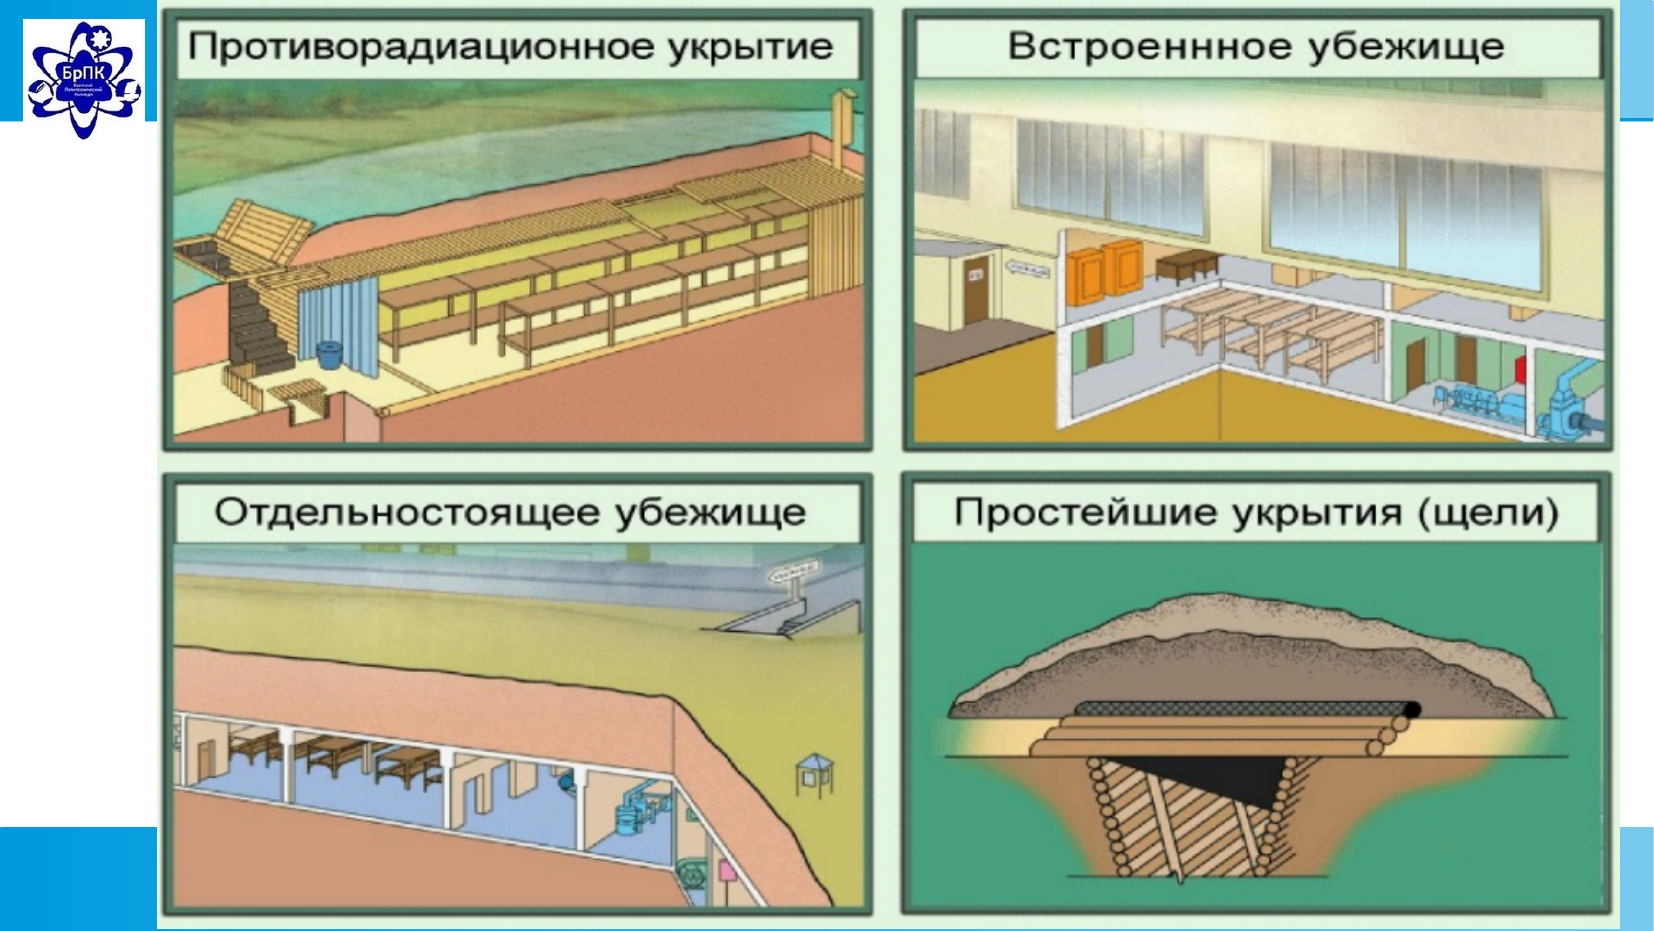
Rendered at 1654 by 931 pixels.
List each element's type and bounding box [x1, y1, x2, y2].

picture [157, 0, 1620, 929]
picture [23, 20, 145, 141]
